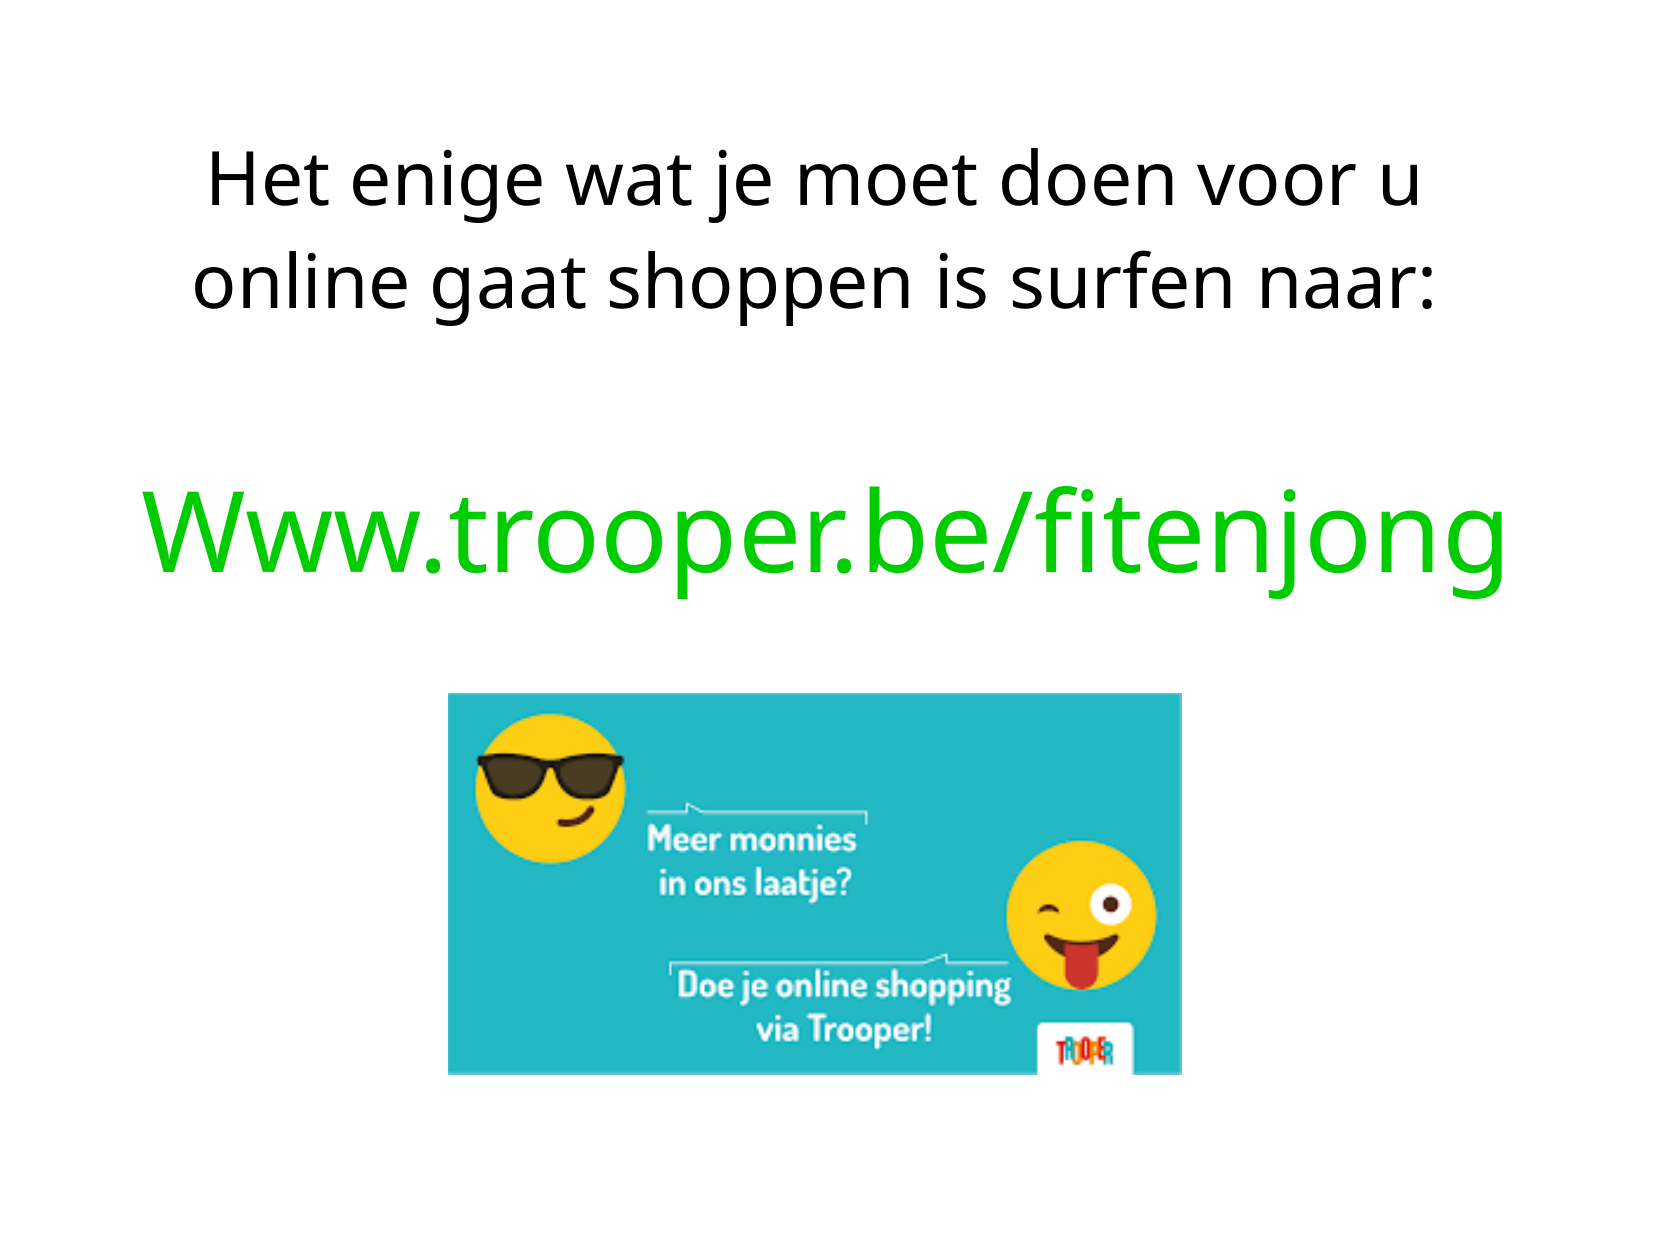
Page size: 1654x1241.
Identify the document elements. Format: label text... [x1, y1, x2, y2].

picture [448, 693, 1182, 1075]
subtitle Www.trooper.be/fitenjong [82, 49, 1571, 1010]
